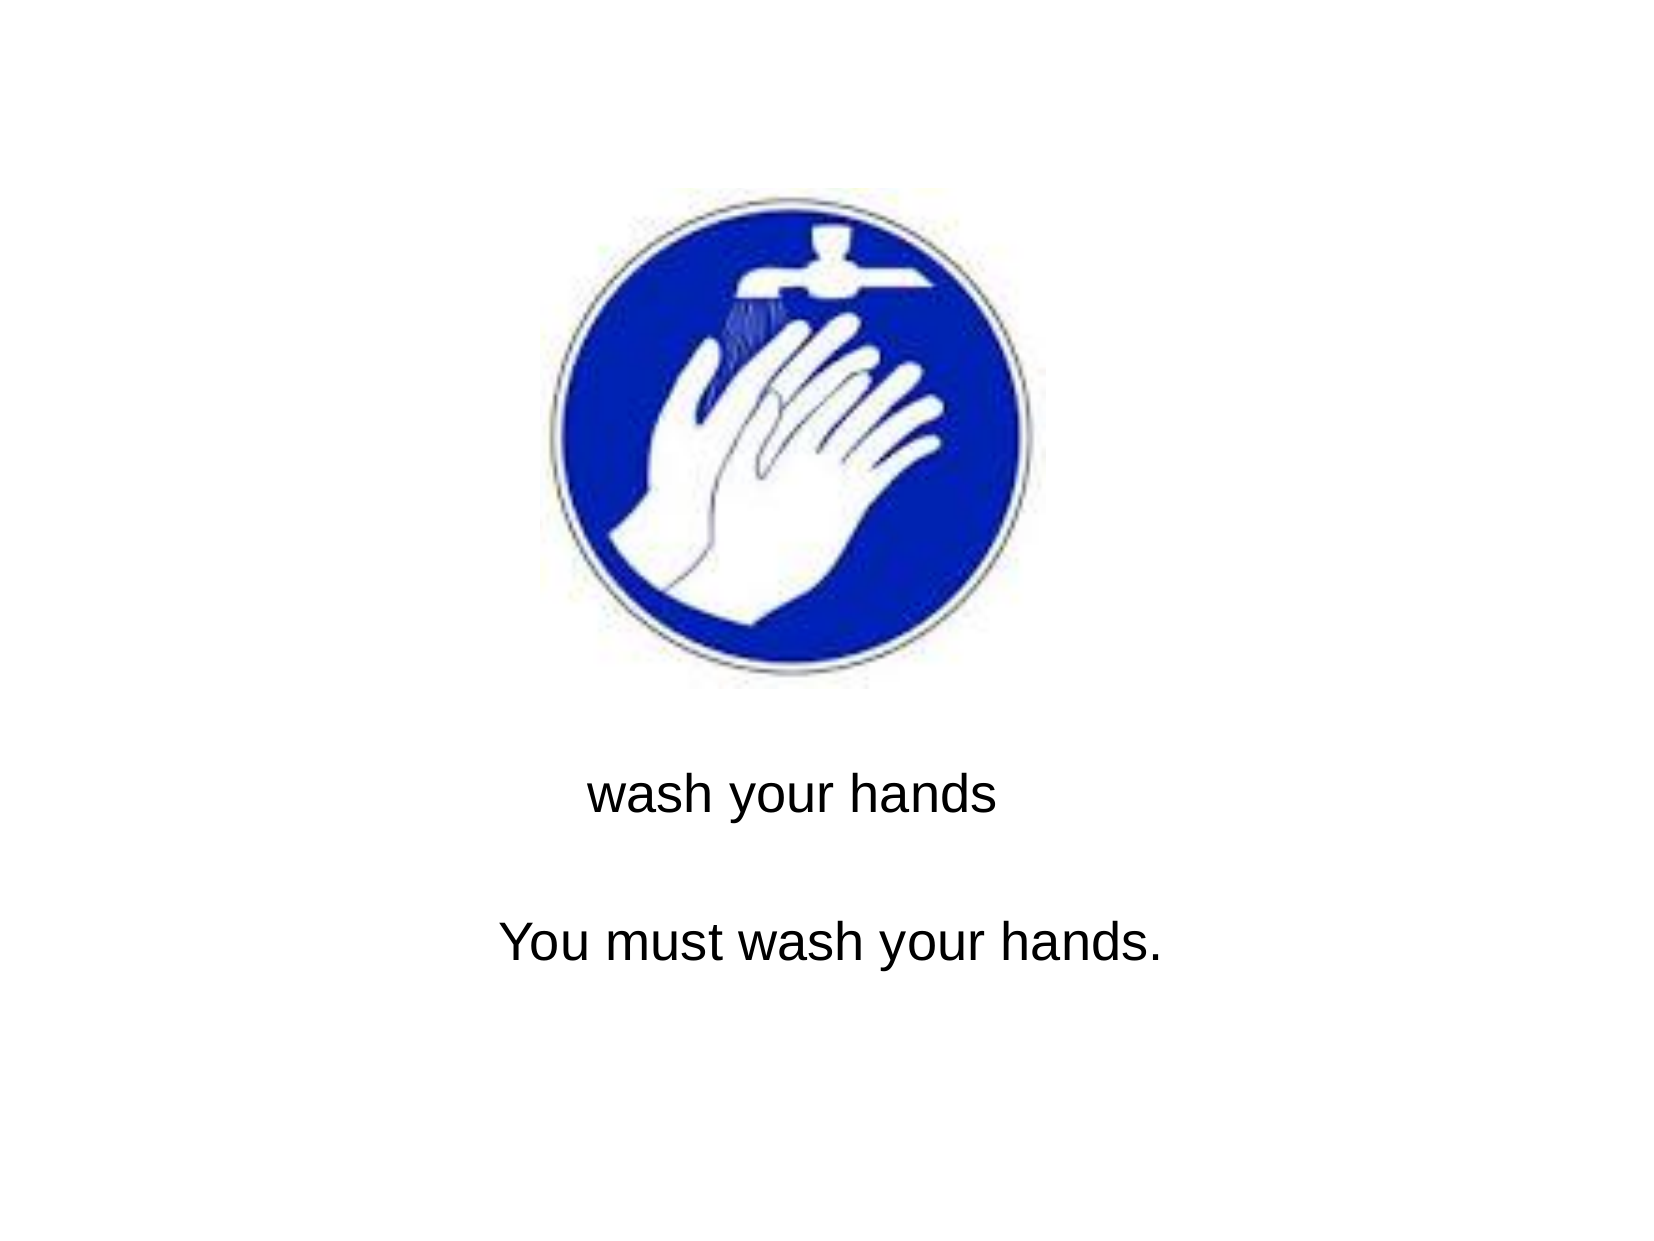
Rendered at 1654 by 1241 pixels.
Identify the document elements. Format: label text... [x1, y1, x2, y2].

picture [540, 188, 1046, 689]
text_box wash your hands [572, 755, 1012, 832]
text_box You must wash your hands. [484, 903, 1178, 979]
